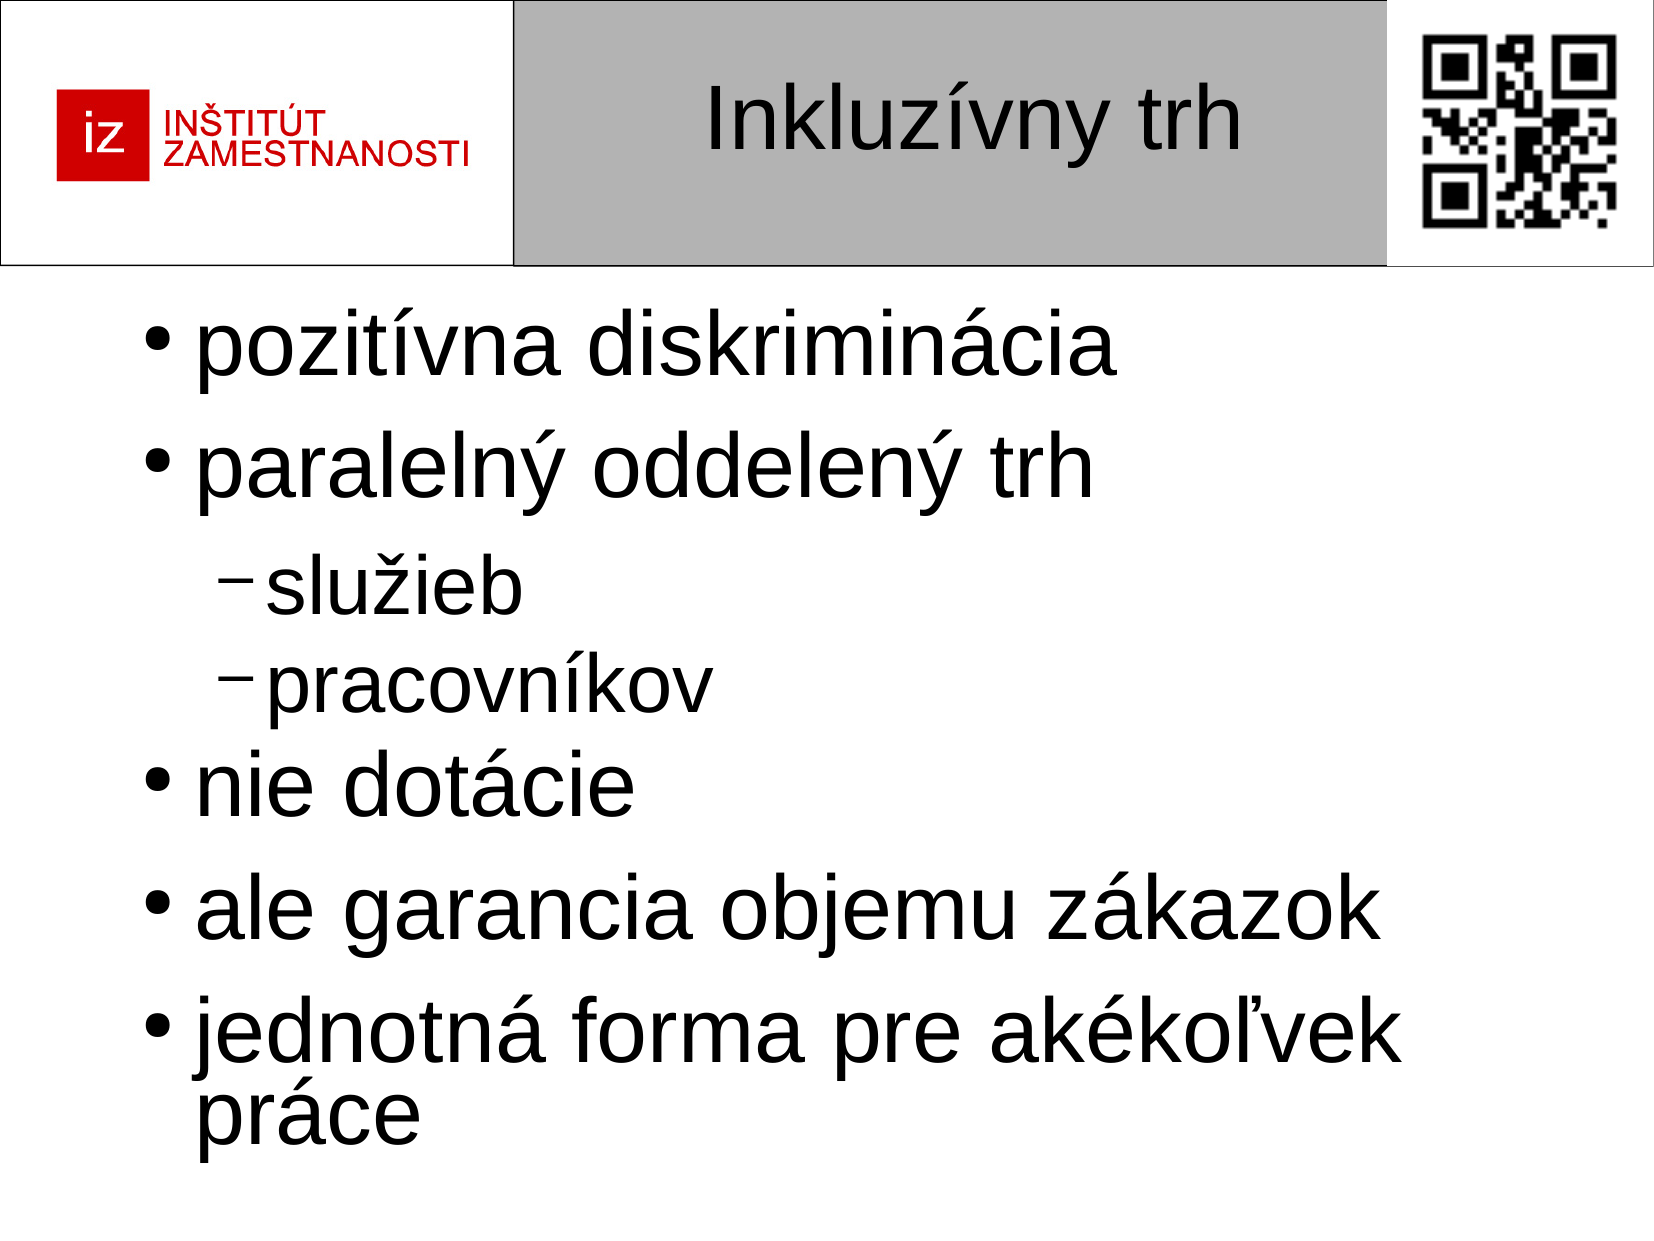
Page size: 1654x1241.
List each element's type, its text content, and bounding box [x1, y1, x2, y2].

list pozitívna diskriminácia paralelný oddelený trh služieb pracovníkov nie dotácie ale garancia objemu zákazok jednotná forma pre akékoľvek práce [124, 309, 1654, 1182]
picture [1387, 0, 1654, 266]
picture [5, 8, 512, 257]
title Inkluzívny trh [472, 29, 1387, 222]
